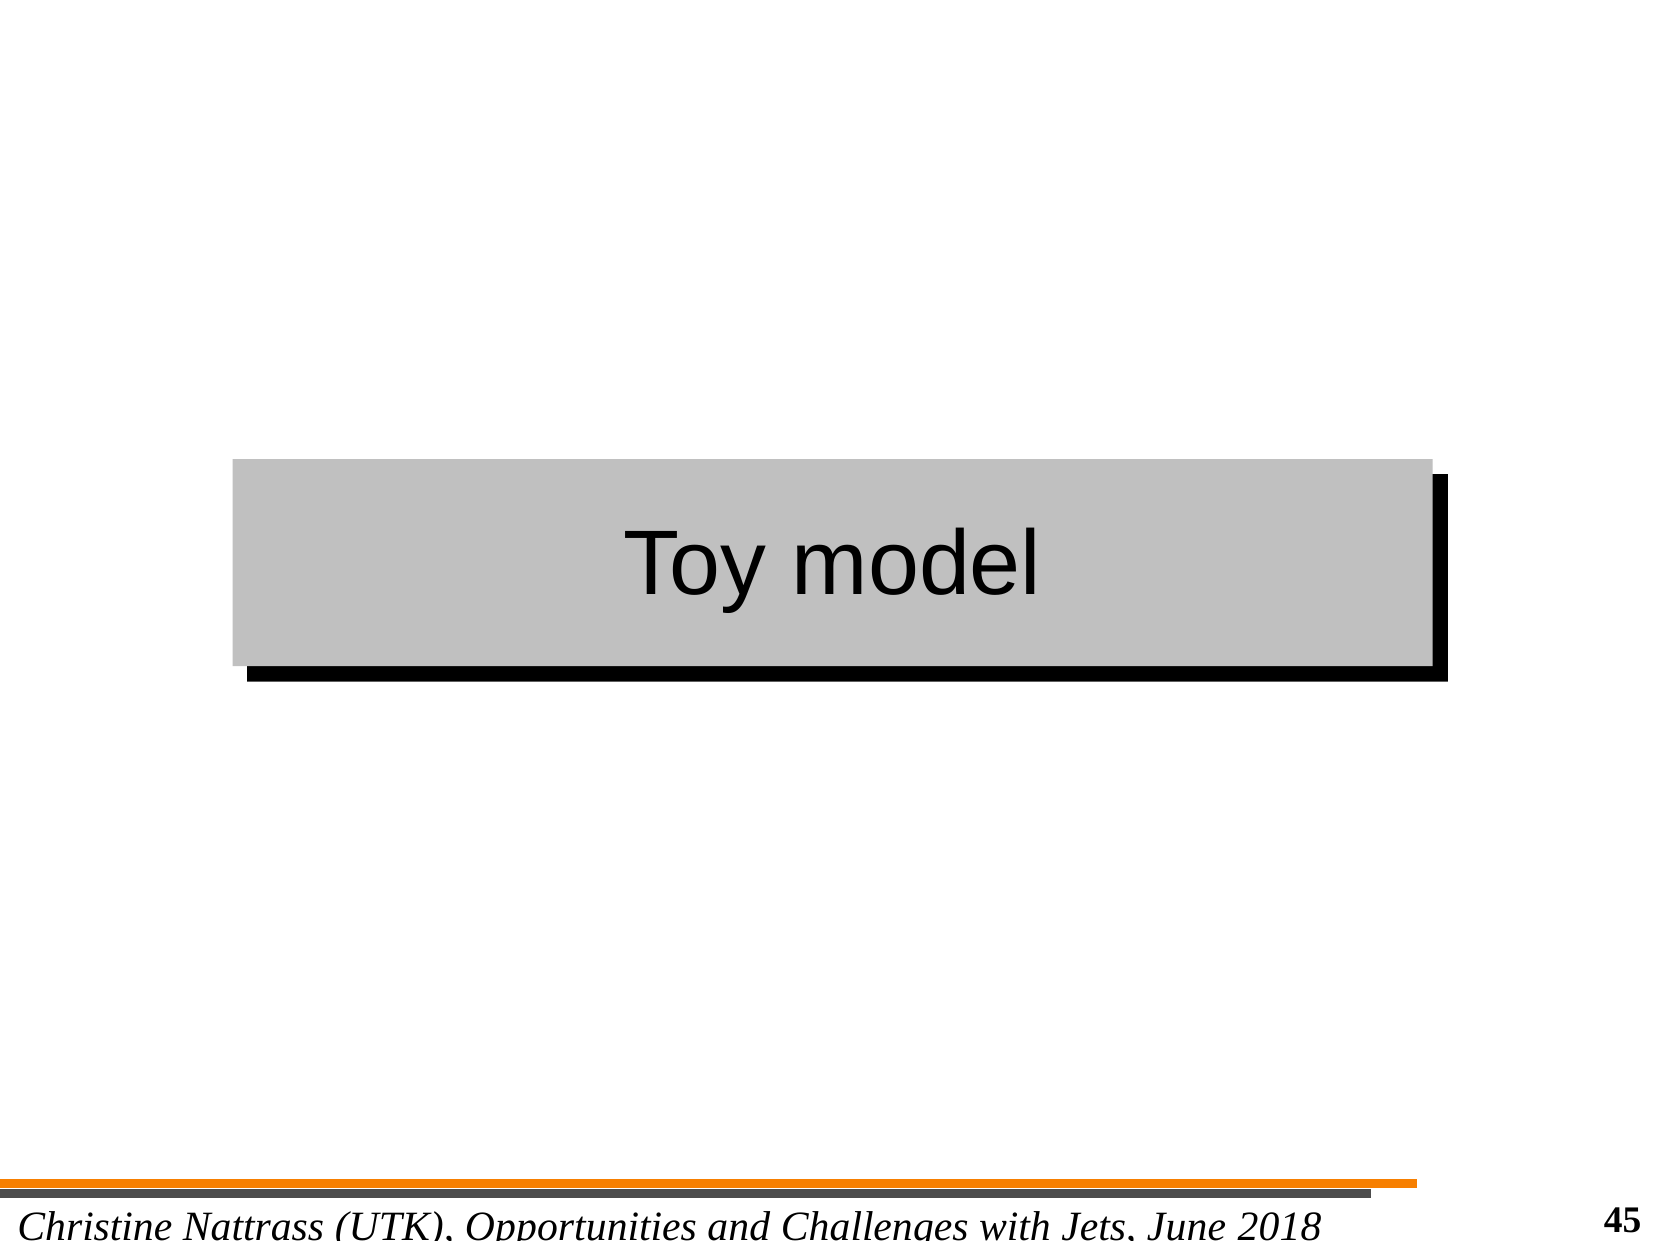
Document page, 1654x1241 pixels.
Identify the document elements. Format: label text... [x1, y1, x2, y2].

title Toy model [232, 459, 1433, 667]
